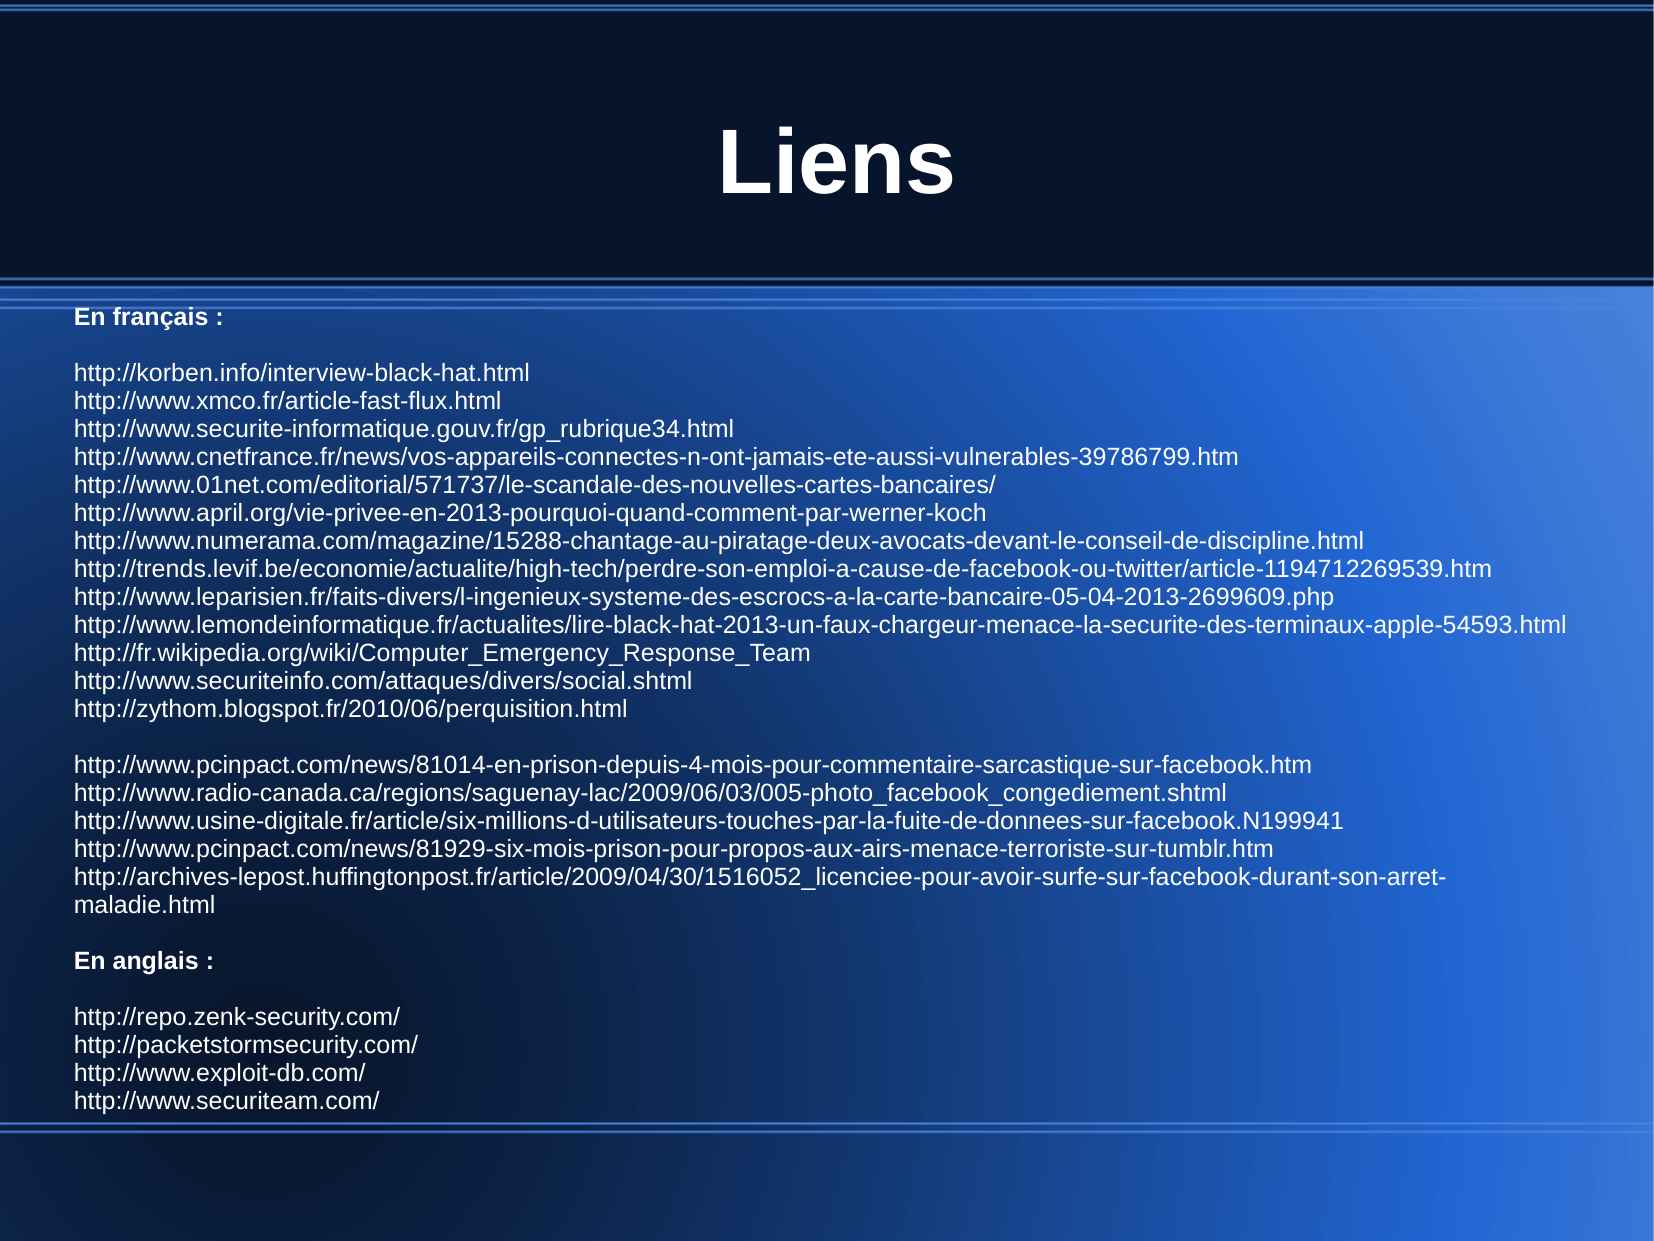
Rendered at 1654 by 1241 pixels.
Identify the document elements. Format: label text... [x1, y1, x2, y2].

picture [0, 0, 1654, 1241]
title Liens [76, 58, 1565, 266]
text_box En français : http://korben.info/interview-black-hat.html http://www.xmco.fr/article-fast-flux.html http://www.securite-informatique.gouv.fr/gp_rubrique34.html http://www.cnetfrance.fr/news/vos-appareils-connectes-n-ont-jamais-ete-aussi-vulnerables-39786799.htm http://www.01net.com/editorial/571737/le-scandale-des-nouvelles-cartes-bancaires/ http://www.april.org/vie-privee-en-2013-pourquoi-quand-comment-par-werner-koch http://www.numerama.com/magazine/15288-chantage-au-piratage-deux-avocats-devant-le-conseil-de-discipline.html http://trends.levif.be/economie/actualite/high-tech/perdre-son-emploi-a-cause-de-facebook-ou-twitter/article-1194712269539.htm http://www.leparisien.fr/faits-divers/l-ingenieux-systeme-des-escrocs-a-la-carte-bancaire-05-04-2013-2699609.php http://www.lemondeinformatique.fr/actualites/lire-black-hat-2013-un-faux-chargeur-menace-la-securite-des-terminaux-apple-54593.html http://fr.wikipedia.org/wiki/Computer_Emergency_Response_Team http://www.securiteinfo.com/attaques/divers/social.shtml http://zythom.blogspot.fr/2010/06/perquisition.html http://www.pcinpact.com/news/81014-en-prison-depuis-4-mois-pour-commentaire-sarcastique-sur-facebook.htm http://www.radio-canada.ca/regions/saguenay-lac/2009/06/03/005-photo_facebook_congediement.shtml http://www.usine-digitale.fr/article/six-millions-d-utilisateurs-touches-par-la-fuite-de-donnees-sur-facebook.N199941 http://www.pcinpact.com/news/81929-six-mois-prison-pour-propos-aux-airs-menace-terroriste-sur-tumblr.htm http://archives-lepost.huffingtonpost.fr/article/2009/04/30/1516052_licenciee-pour-avoir-surfe-sur-facebook-durant-son-arret-maladie.html En anglais : http://repo.zenk-security.com/ http://packetstormsecurity.com/ http://www.exploit-db.com/ http://www.securiteam.com/ [59, 295, 1595, 1182]
